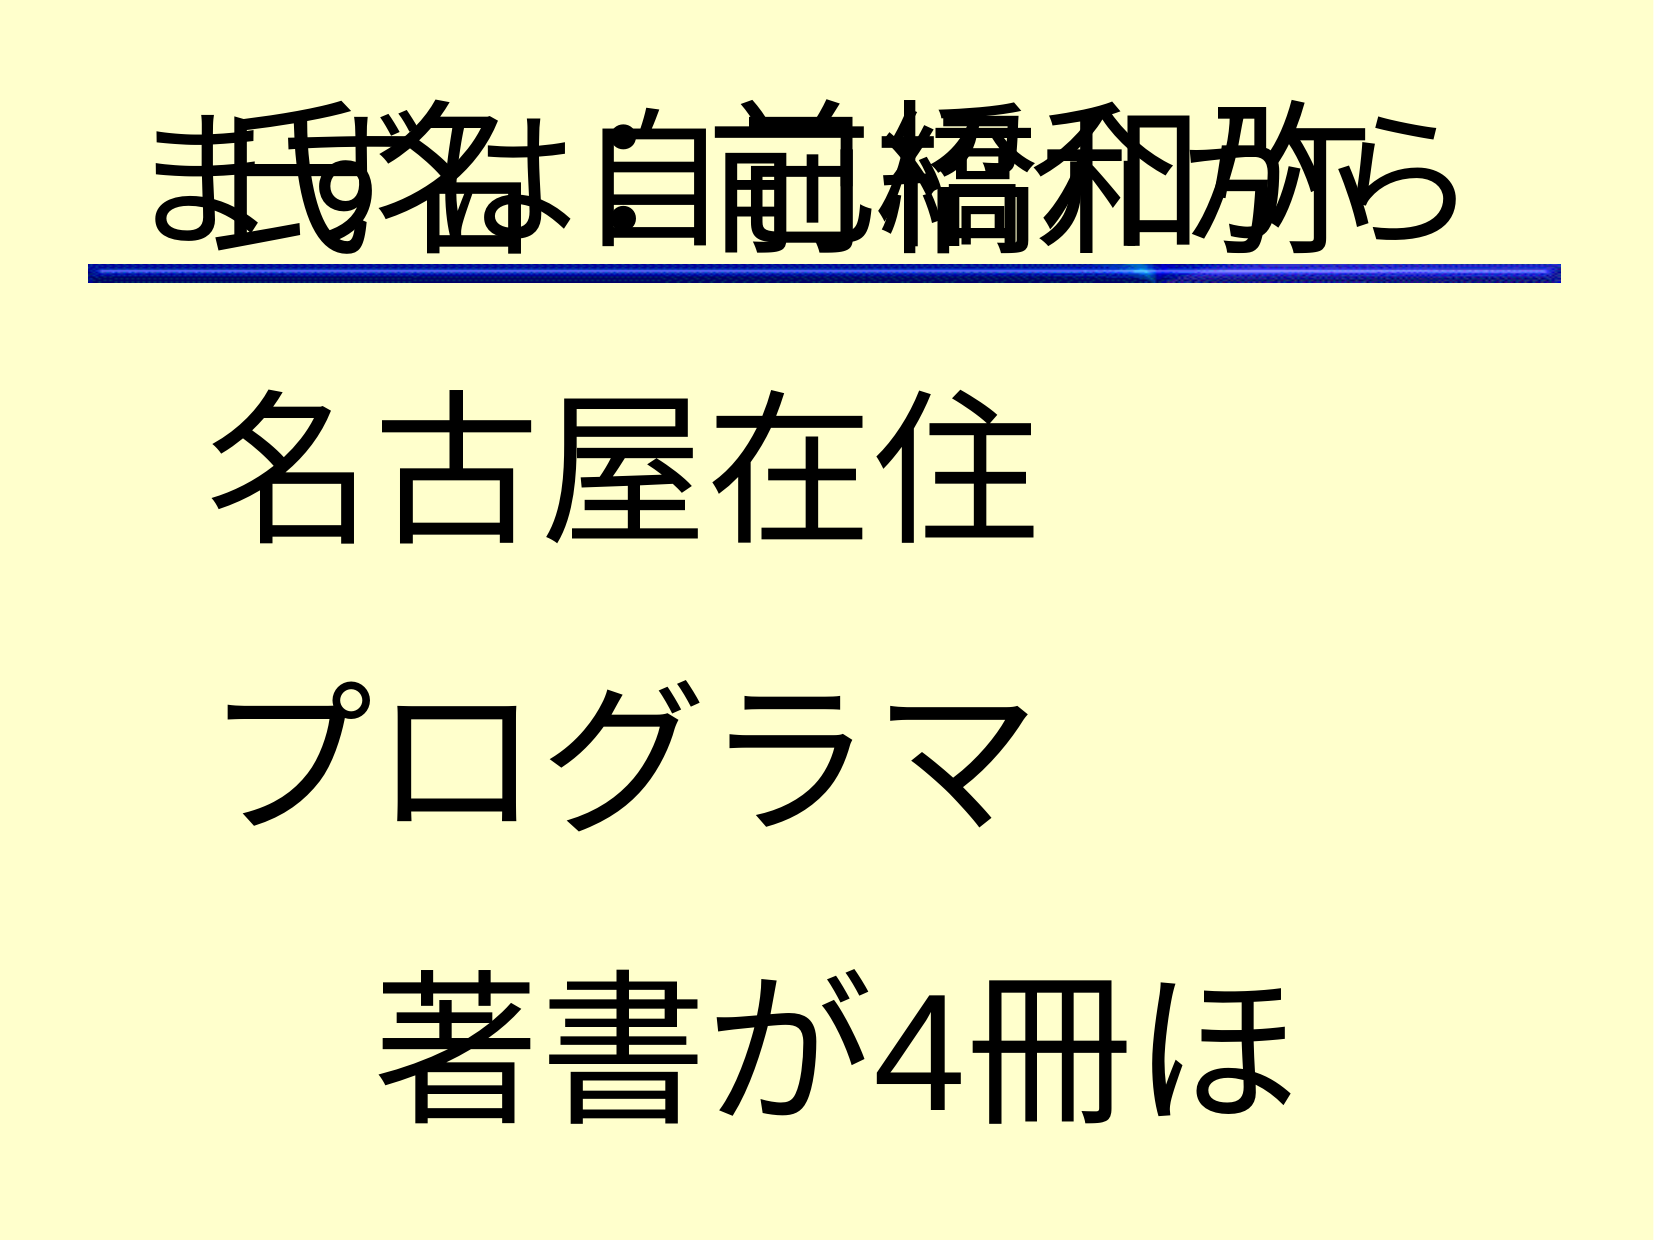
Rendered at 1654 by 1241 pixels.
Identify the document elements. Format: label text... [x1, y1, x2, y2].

title まずは自己紹介から [59, 73, 1548, 266]
picture [88, 264, 1561, 283]
title 氏名：前橋和弥 名古屋在住 プログラマ 著書が4冊ほど [206, 324, 1447, 1123]
